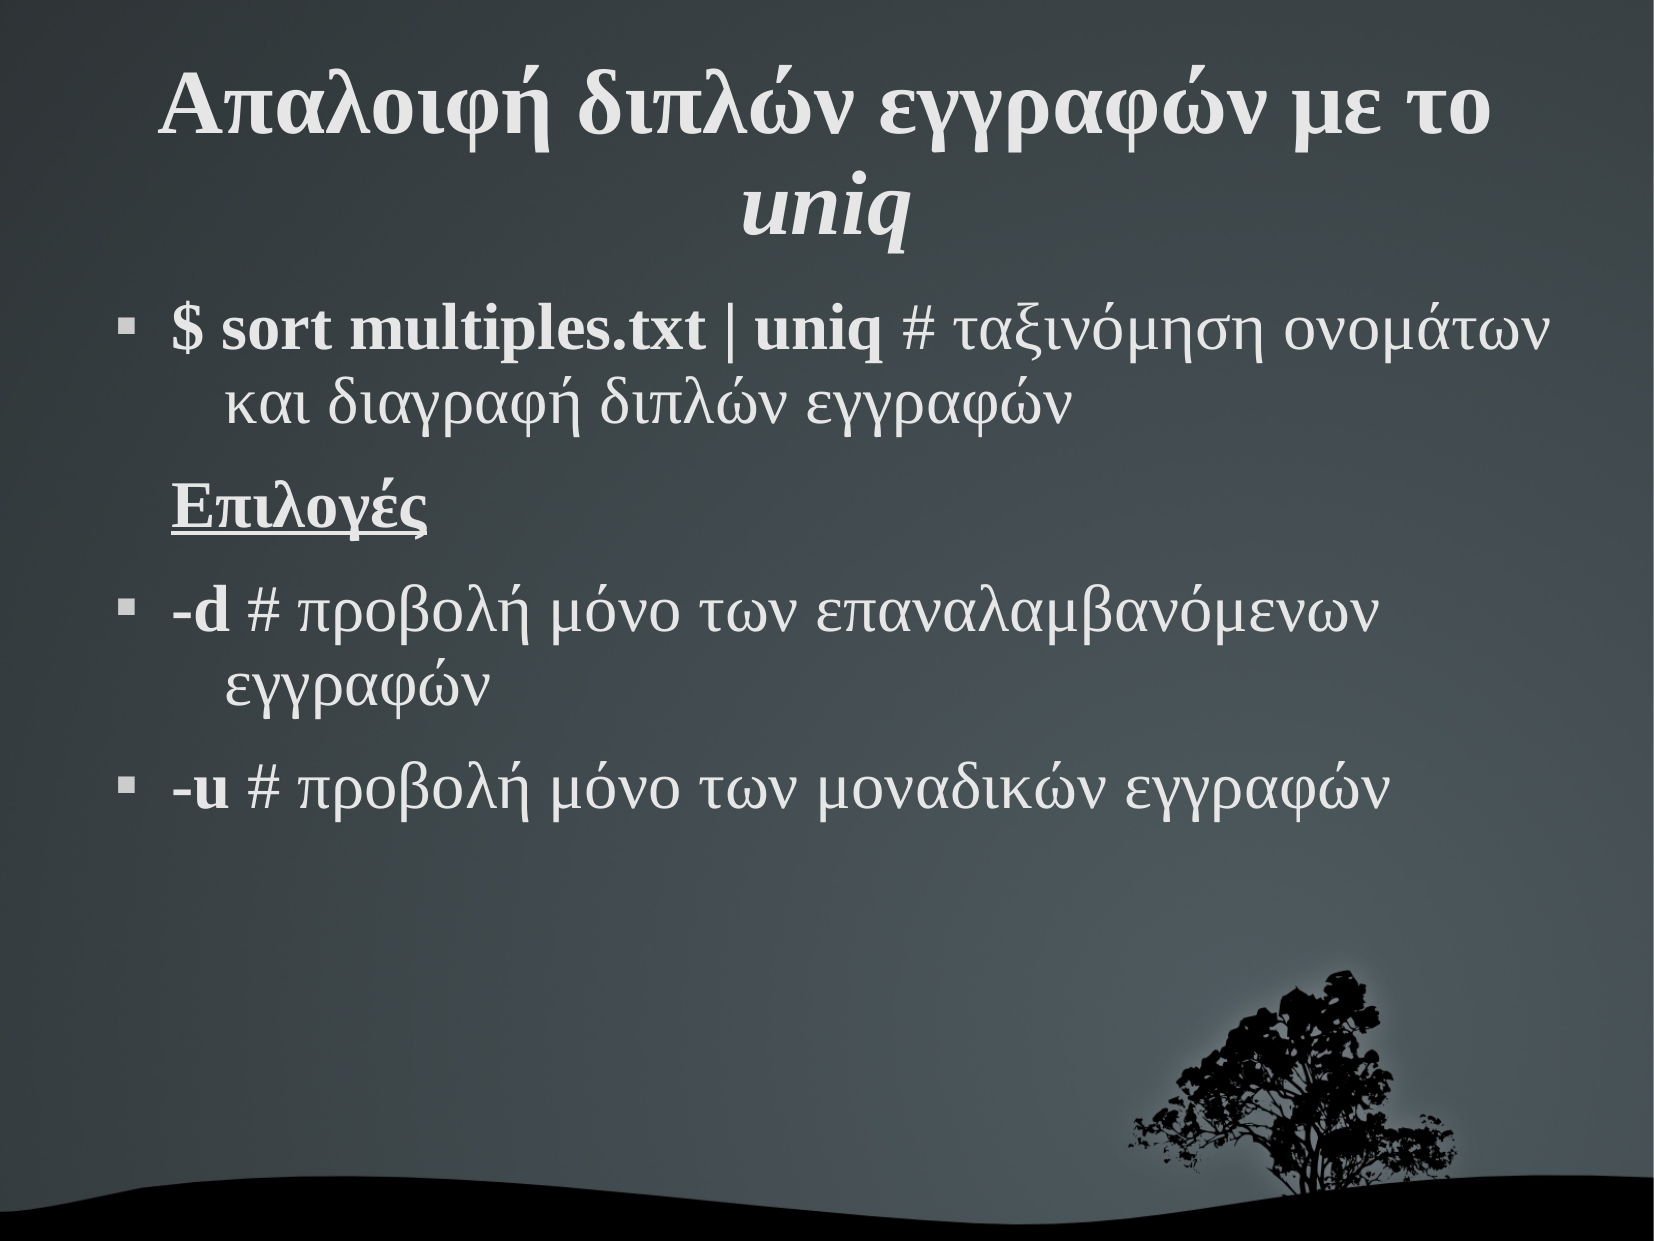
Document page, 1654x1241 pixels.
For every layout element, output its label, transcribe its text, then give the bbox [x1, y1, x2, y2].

picture [0, 0, 1654, 1241]
title Απαλοιφή διπλών εγγραφών με το uniq [82, 33, 1571, 273]
list $ sort multiples.txt | uniq # ταξινόμηση ονομάτων και διαγραφή διπλών εγγραφών Επιλογές -d # προβολή μόνο των επαναλαμβανόμενων εγγραφών -u # προβολή μόνο των μοναδικών εγγραφών [82, 290, 1571, 1109]
